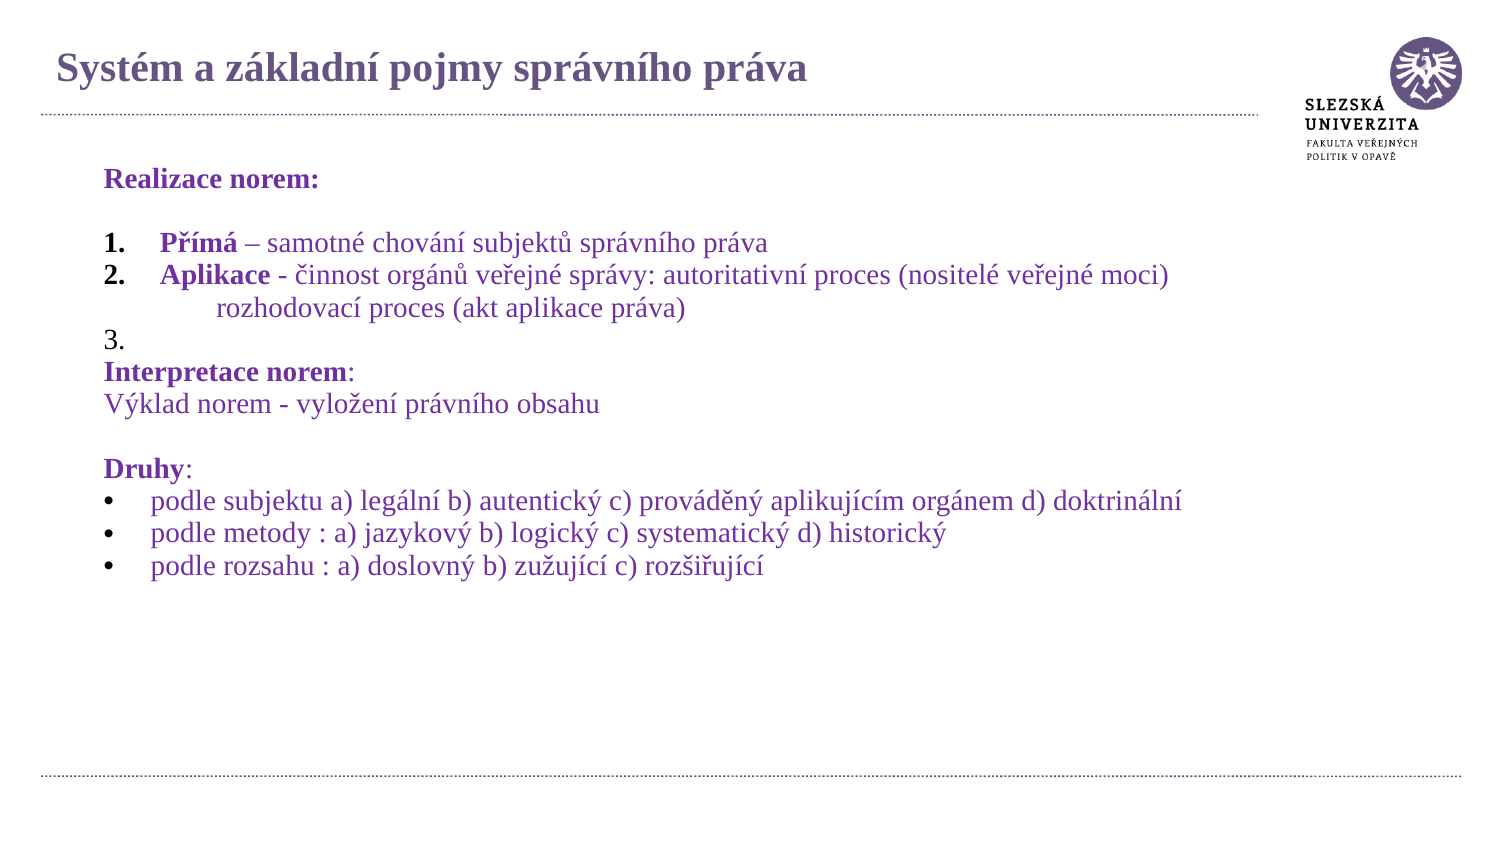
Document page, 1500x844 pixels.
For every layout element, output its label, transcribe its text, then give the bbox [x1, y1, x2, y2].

title Systém a základní pojmy správního práva [41, 32, 973, 116]
text_box Realizace norem: Přímá – samotné chování subjektů správního práva Aplikace - činnost orgánů veřejné správy: autoritativní proces (nositelé veřejné moci) rozhodovací proces (akt aplikace práva) Interpretace norem: Výklad norem - vyložení právního obsahu Druhy: podle subjektu a) legální b) autentický c) prováděný aplikujícím orgánem d) doktrinální podle metody : a) jazykový b) logický c) systematický d) historický podle rozsahu : a) doslovný b) zužující c) rozšiřující [88, 154, 1313, 812]
